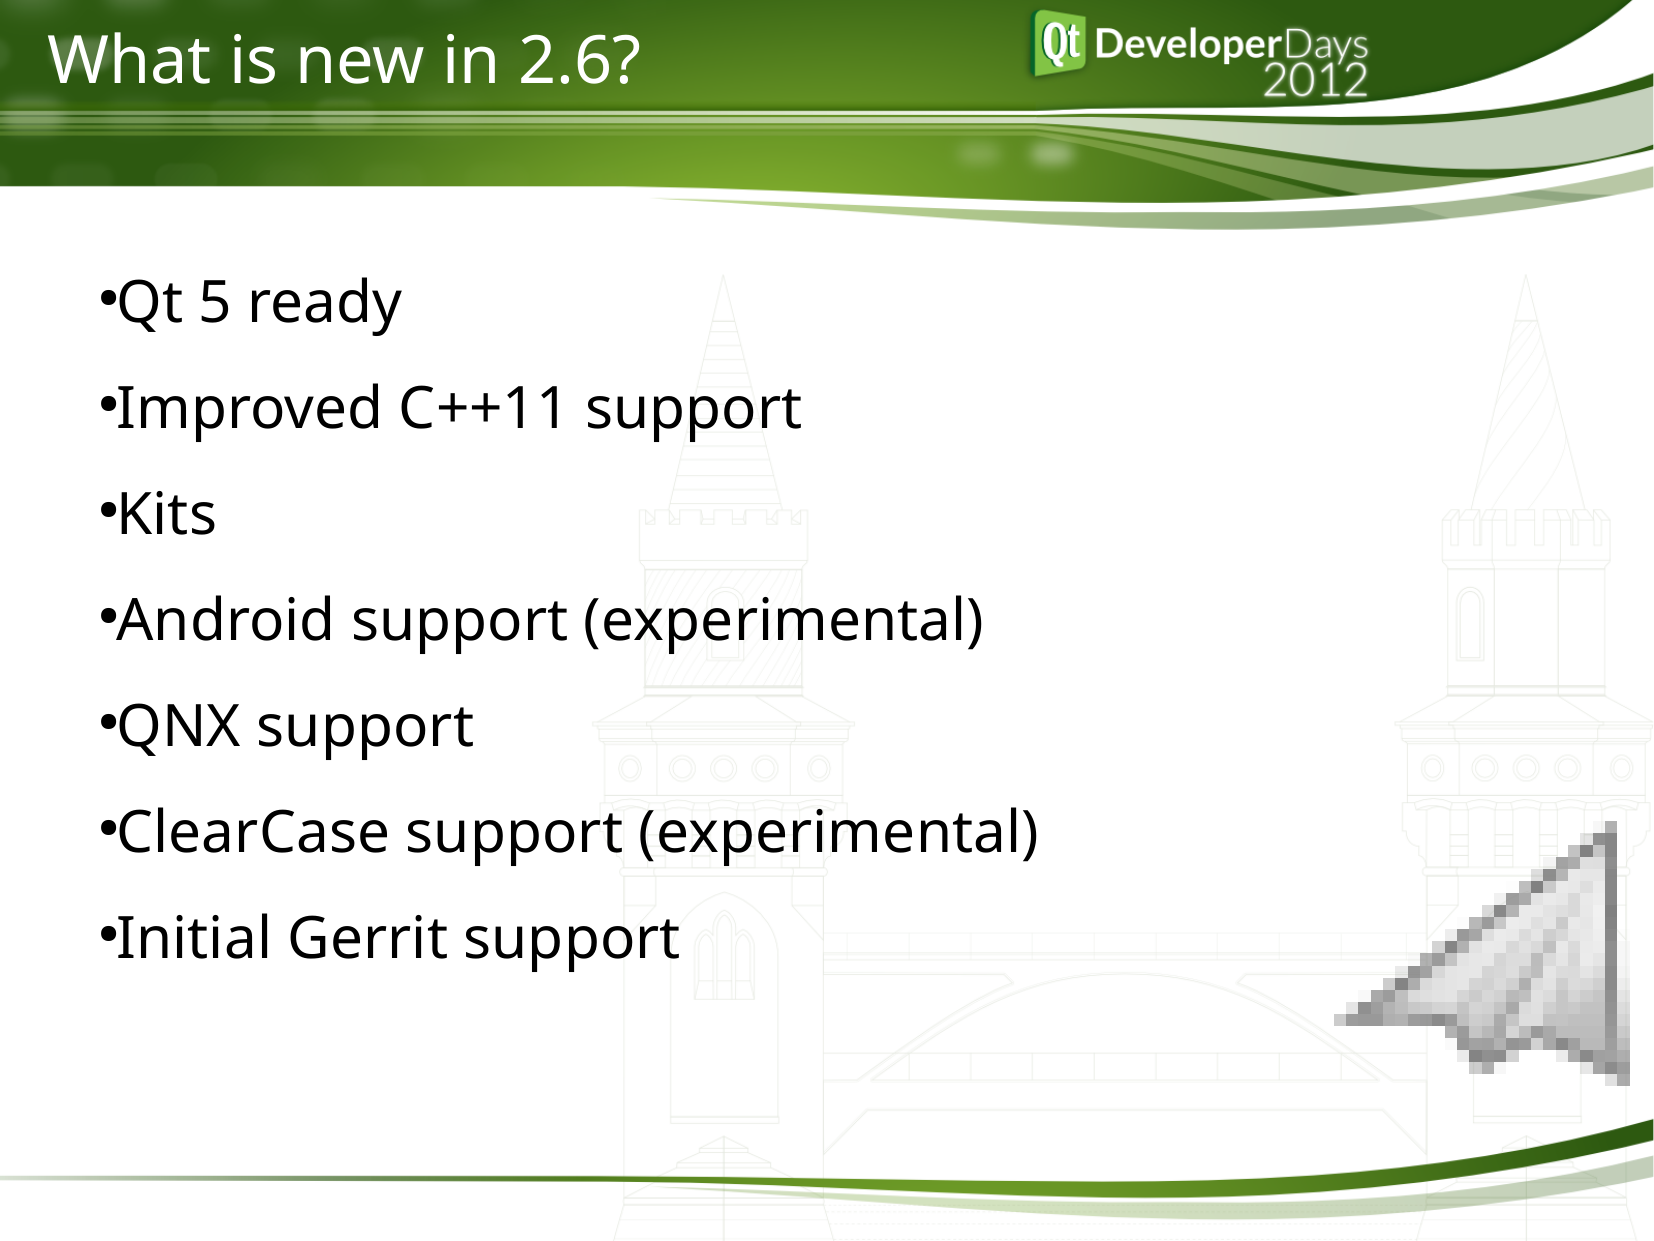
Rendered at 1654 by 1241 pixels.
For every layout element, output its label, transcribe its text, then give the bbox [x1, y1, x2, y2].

list Qt 5 ready Improved C++11 support Kits Android support (experimental) QNX support ClearCase support (experimental) Initial Gerrit support [82, 259, 1538, 980]
picture [0, 0, 1654, 1241]
title What is new in 2.6? [47, 11, 1028, 178]
